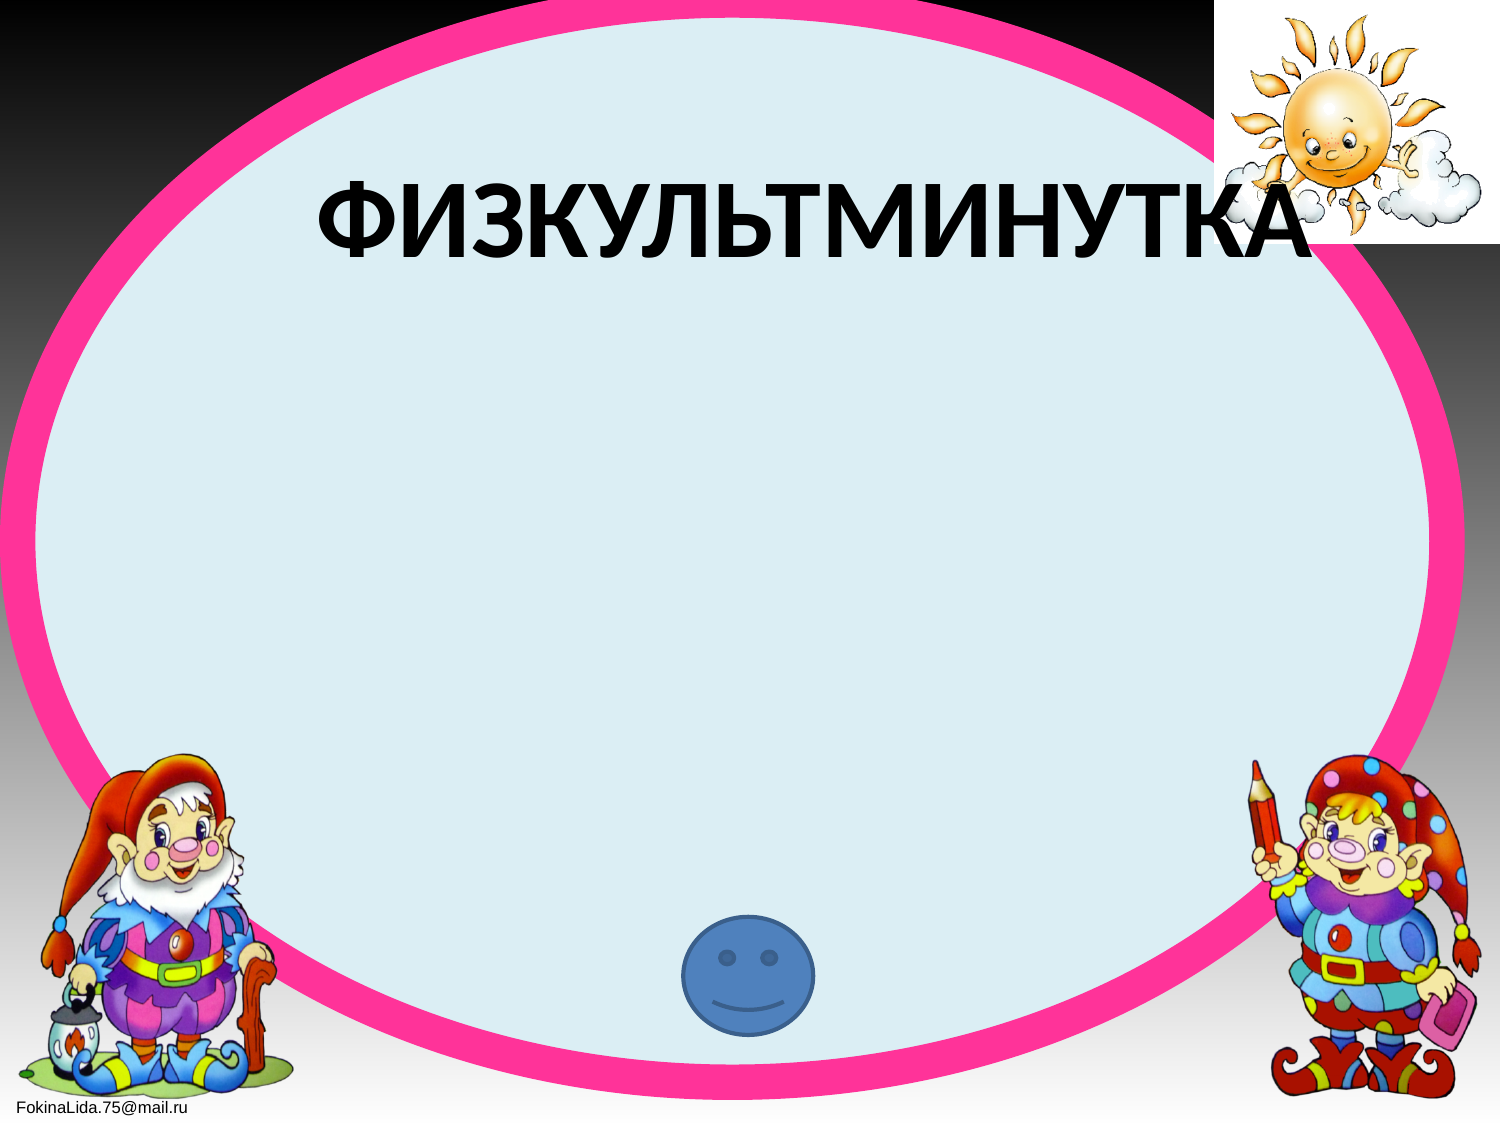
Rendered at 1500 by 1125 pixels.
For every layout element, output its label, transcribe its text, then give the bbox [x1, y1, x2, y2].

picture [1246, 751, 1483, 1101]
text_box [683, 916, 814, 1035]
picture [17, 751, 294, 1101]
picture [1214, 0, 1500, 137]
text_box ФИЗКУЛЬТМИНУТКА [100, 137, 1500, 288]
